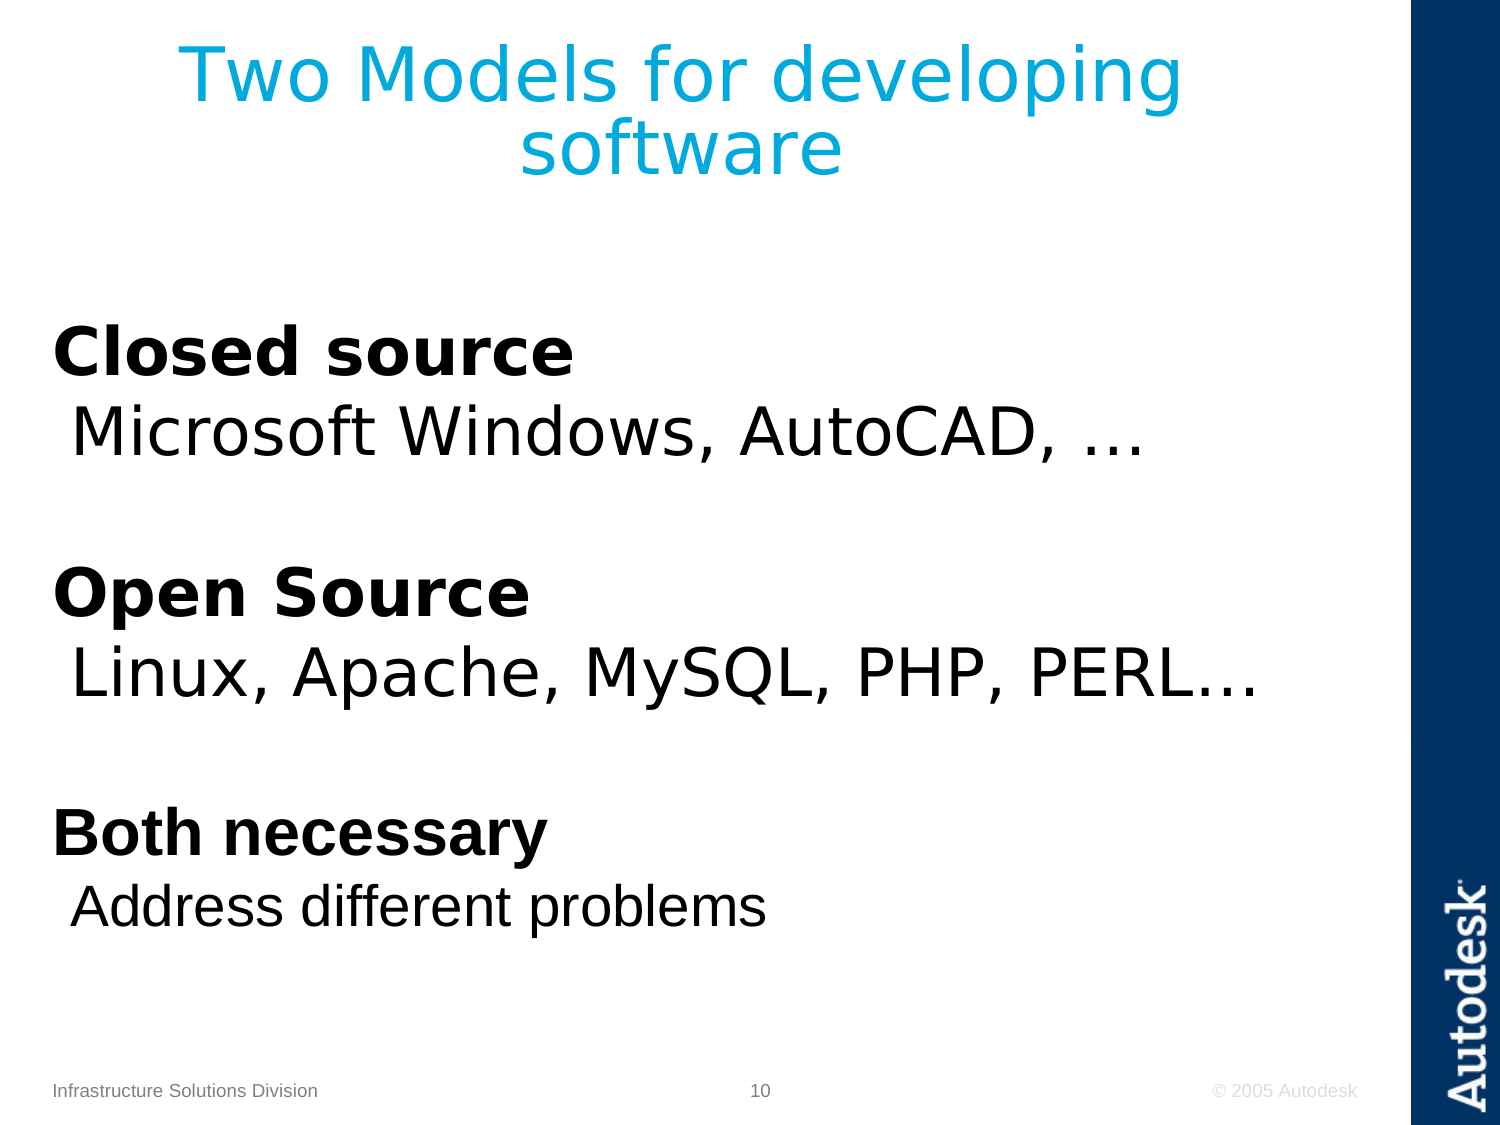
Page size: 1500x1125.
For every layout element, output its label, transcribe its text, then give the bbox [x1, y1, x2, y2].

picture [1411, 0, 1500, 1125]
list Closed source Microsoft Windows, AutoCAD, … Open Source Linux, Apache, MySQL, PHP, PERL… Both necessary Address different problems [52, 232, 1313, 966]
title Two Models for developing software [52, 41, 1313, 191]
